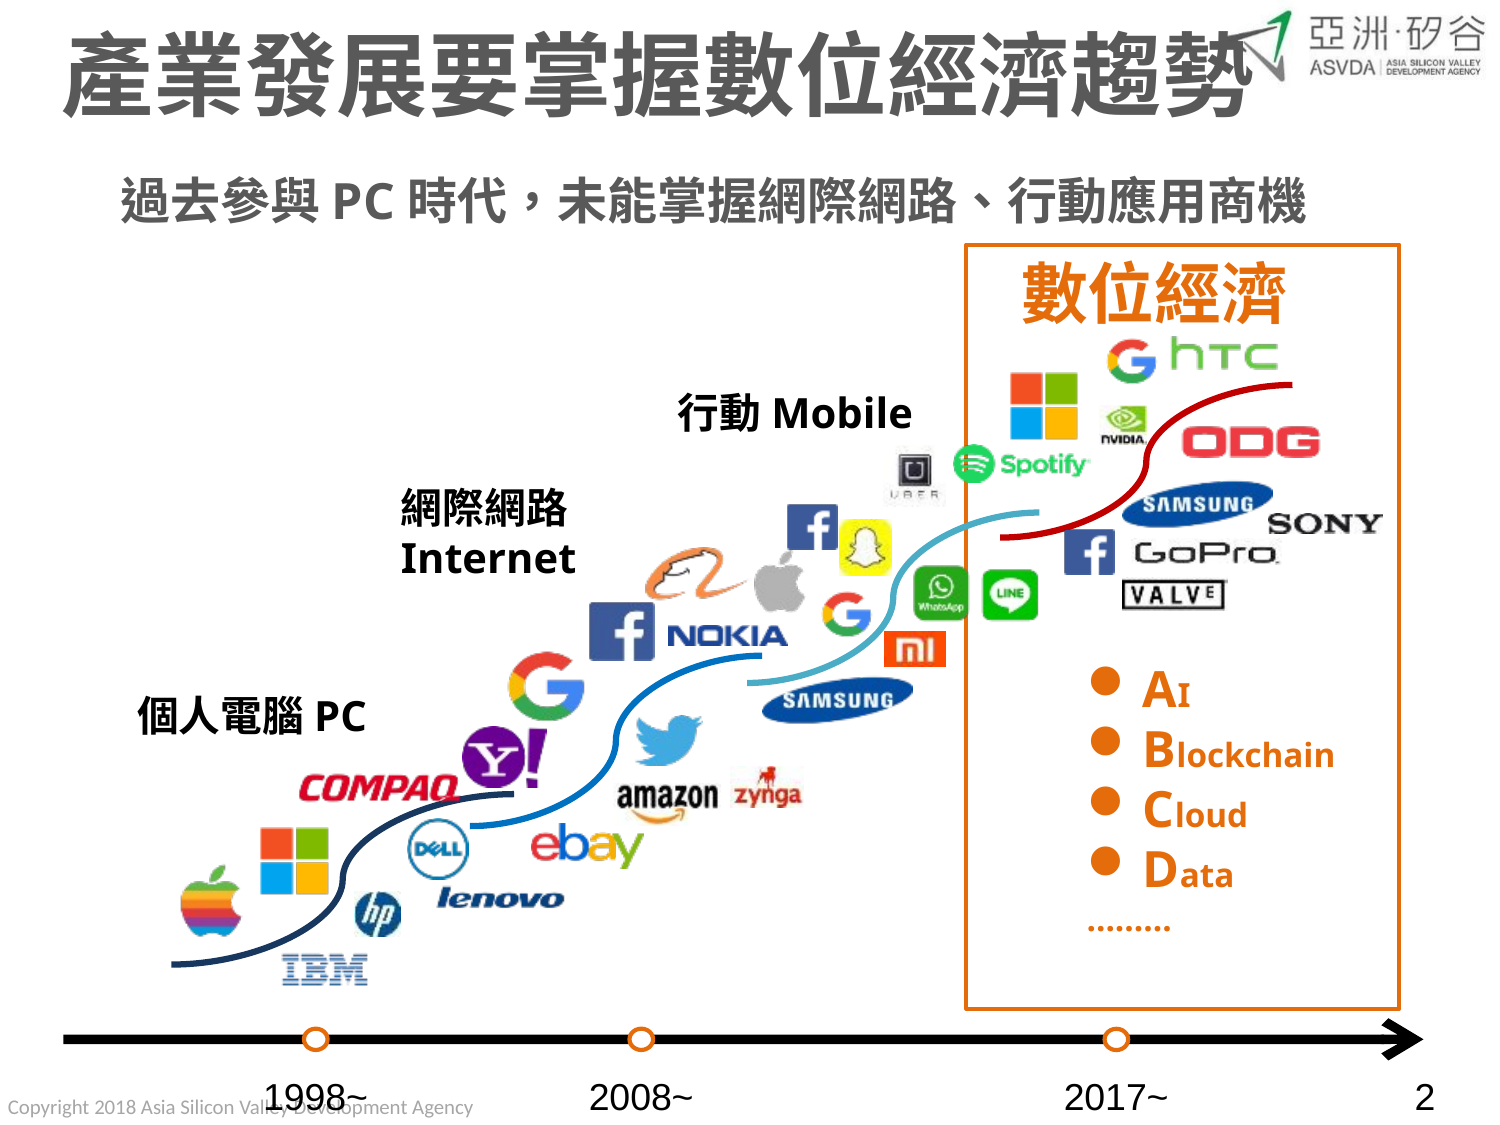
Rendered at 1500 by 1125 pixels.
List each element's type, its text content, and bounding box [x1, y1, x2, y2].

picture [730, 766, 804, 808]
text_box 行動Mobile [663, 379, 929, 445]
picture [354, 891, 401, 937]
text_box 數位經濟 [1006, 244, 1304, 340]
picture [953, 444, 1091, 483]
text_box [303, 1028, 328, 1051]
picture [1131, 538, 1282, 565]
picture [753, 503, 838, 613]
picture [977, 565, 1043, 625]
picture [762, 673, 913, 727]
picture [883, 445, 946, 507]
text_box [629, 1028, 654, 1051]
picture [1122, 477, 1383, 534]
picture [1179, 425, 1322, 458]
text_box 過去參與PC時代，未能掌握網際網路、行動應用商機 [76, 162, 1351, 237]
picture [634, 715, 703, 766]
text_box <編號> [1414, 1065, 1500, 1125]
picture [1213, 0, 1500, 98]
picture [668, 625, 788, 646]
text_box 網際網路 Internet [386, 474, 592, 590]
picture [1010, 371, 1079, 441]
text_box 個人電腦PC [122, 682, 382, 748]
text_box 產業發展要掌握數位經濟趨勢 [0, 10, 1317, 136]
picture [1063, 528, 1115, 575]
picture [1099, 405, 1147, 445]
picture [1105, 316, 1289, 392]
picture [505, 547, 750, 724]
picture [912, 564, 970, 622]
picture [280, 939, 369, 1000]
text_box 1998~ [248, 1065, 384, 1125]
picture [1122, 577, 1228, 611]
text_box AI Blockchain Cloud Data ……… [1071, 650, 1383, 946]
text_box 2017~ [1048, 1065, 1184, 1125]
picture [839, 519, 892, 576]
text_box 數位經濟 [1251, 305, 1271, 309]
picture [820, 590, 874, 639]
text_box 2008~ [573, 1065, 709, 1125]
text_box [1104, 1028, 1129, 1051]
picture [884, 631, 946, 667]
picture [153, 726, 721, 946]
